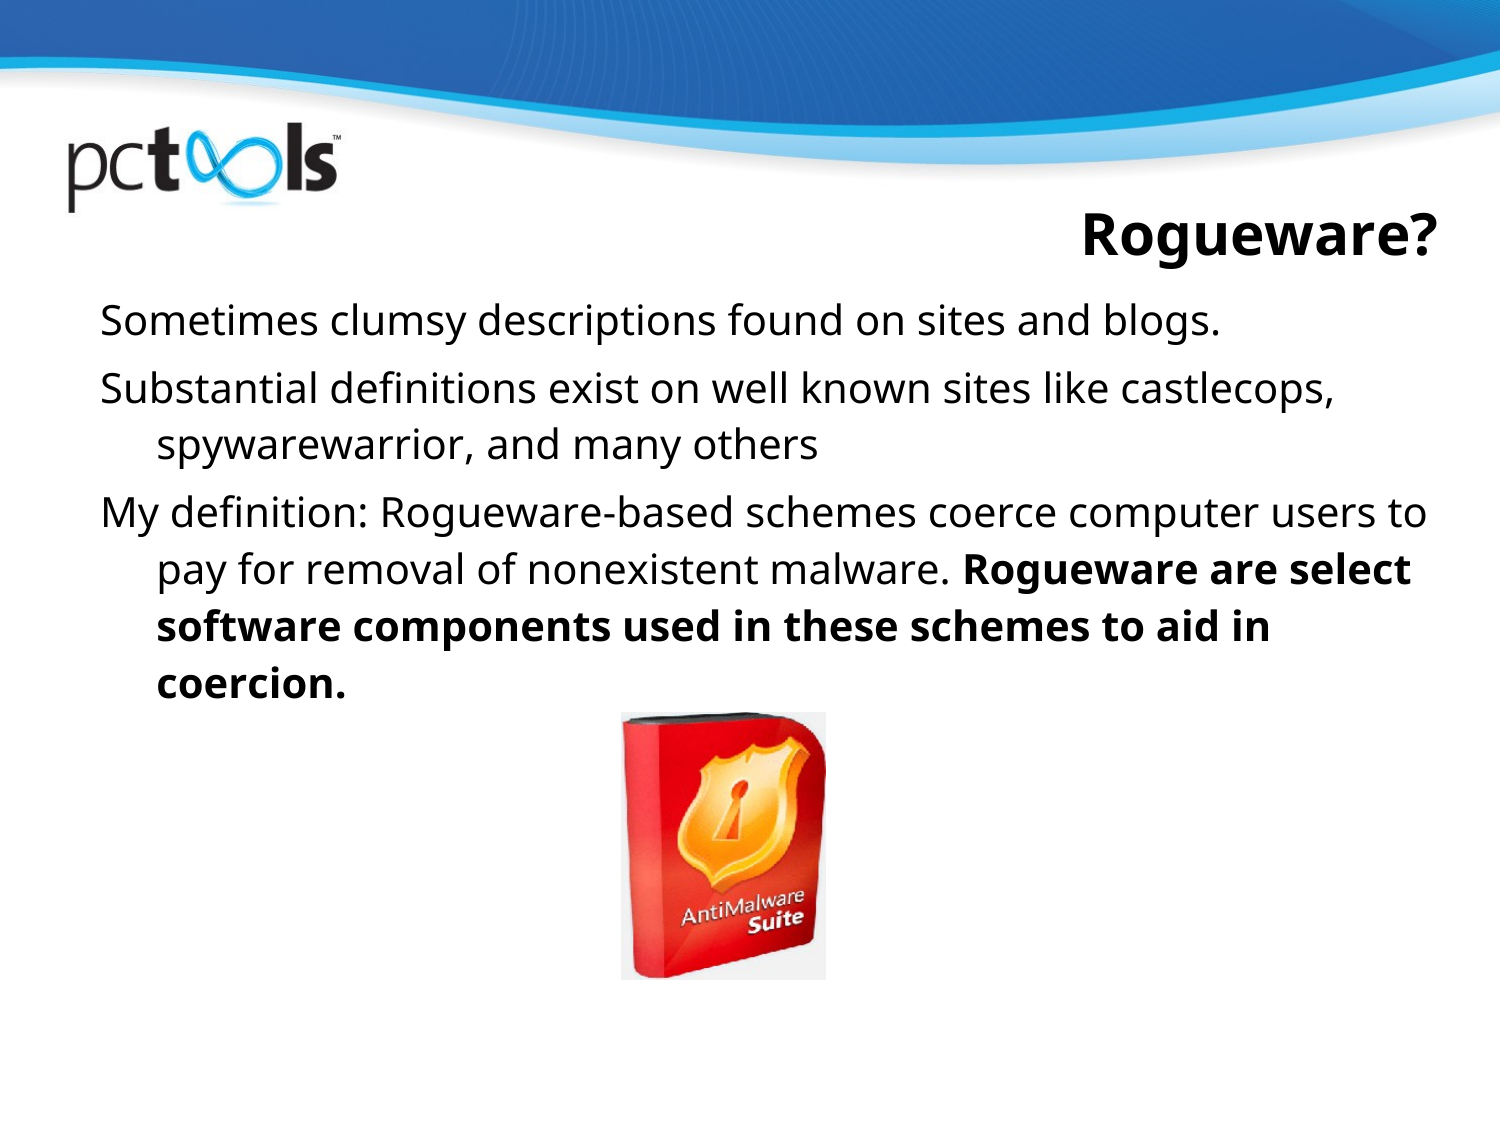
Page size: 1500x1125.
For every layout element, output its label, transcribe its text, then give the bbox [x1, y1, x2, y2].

picture [0, 0, 1500, 222]
list Sometimes clumsy descriptions found on sites and blogs. Substantial definitions exist on well known sites like castlecops, spywarewarrior, and many others My definition: Rogueware-based schemes coerce computer users to pay for removal of nonexistent malware. Rogueware are select software components used in these schemes to aid in coercion. [100, 290, 1451, 1019]
title Rogueware? [88, 146, 1439, 319]
picture [194, 138, 207, 146]
picture [621, 712, 826, 980]
